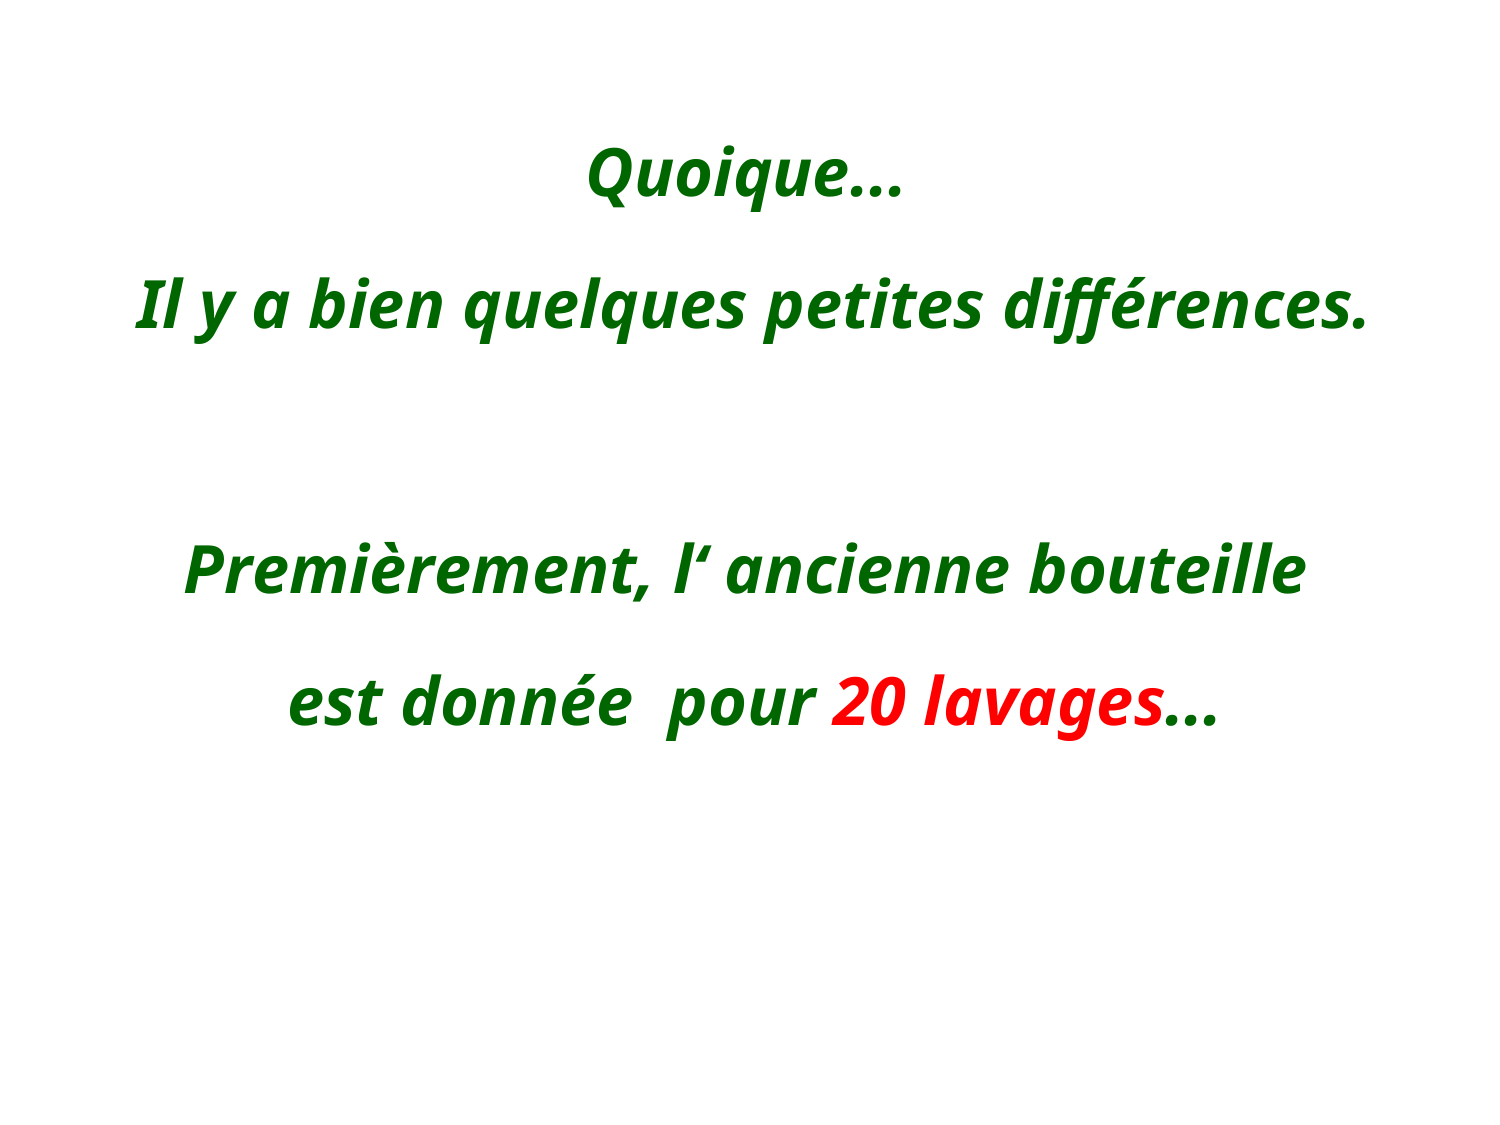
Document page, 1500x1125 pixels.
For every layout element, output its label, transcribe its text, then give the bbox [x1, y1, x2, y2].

text_box Quoique... Il y a bien quelques petites différences. Premièrement, l‘ ancienne bouteille est donnée pour 20 lavages... [105, 117, 1405, 754]
